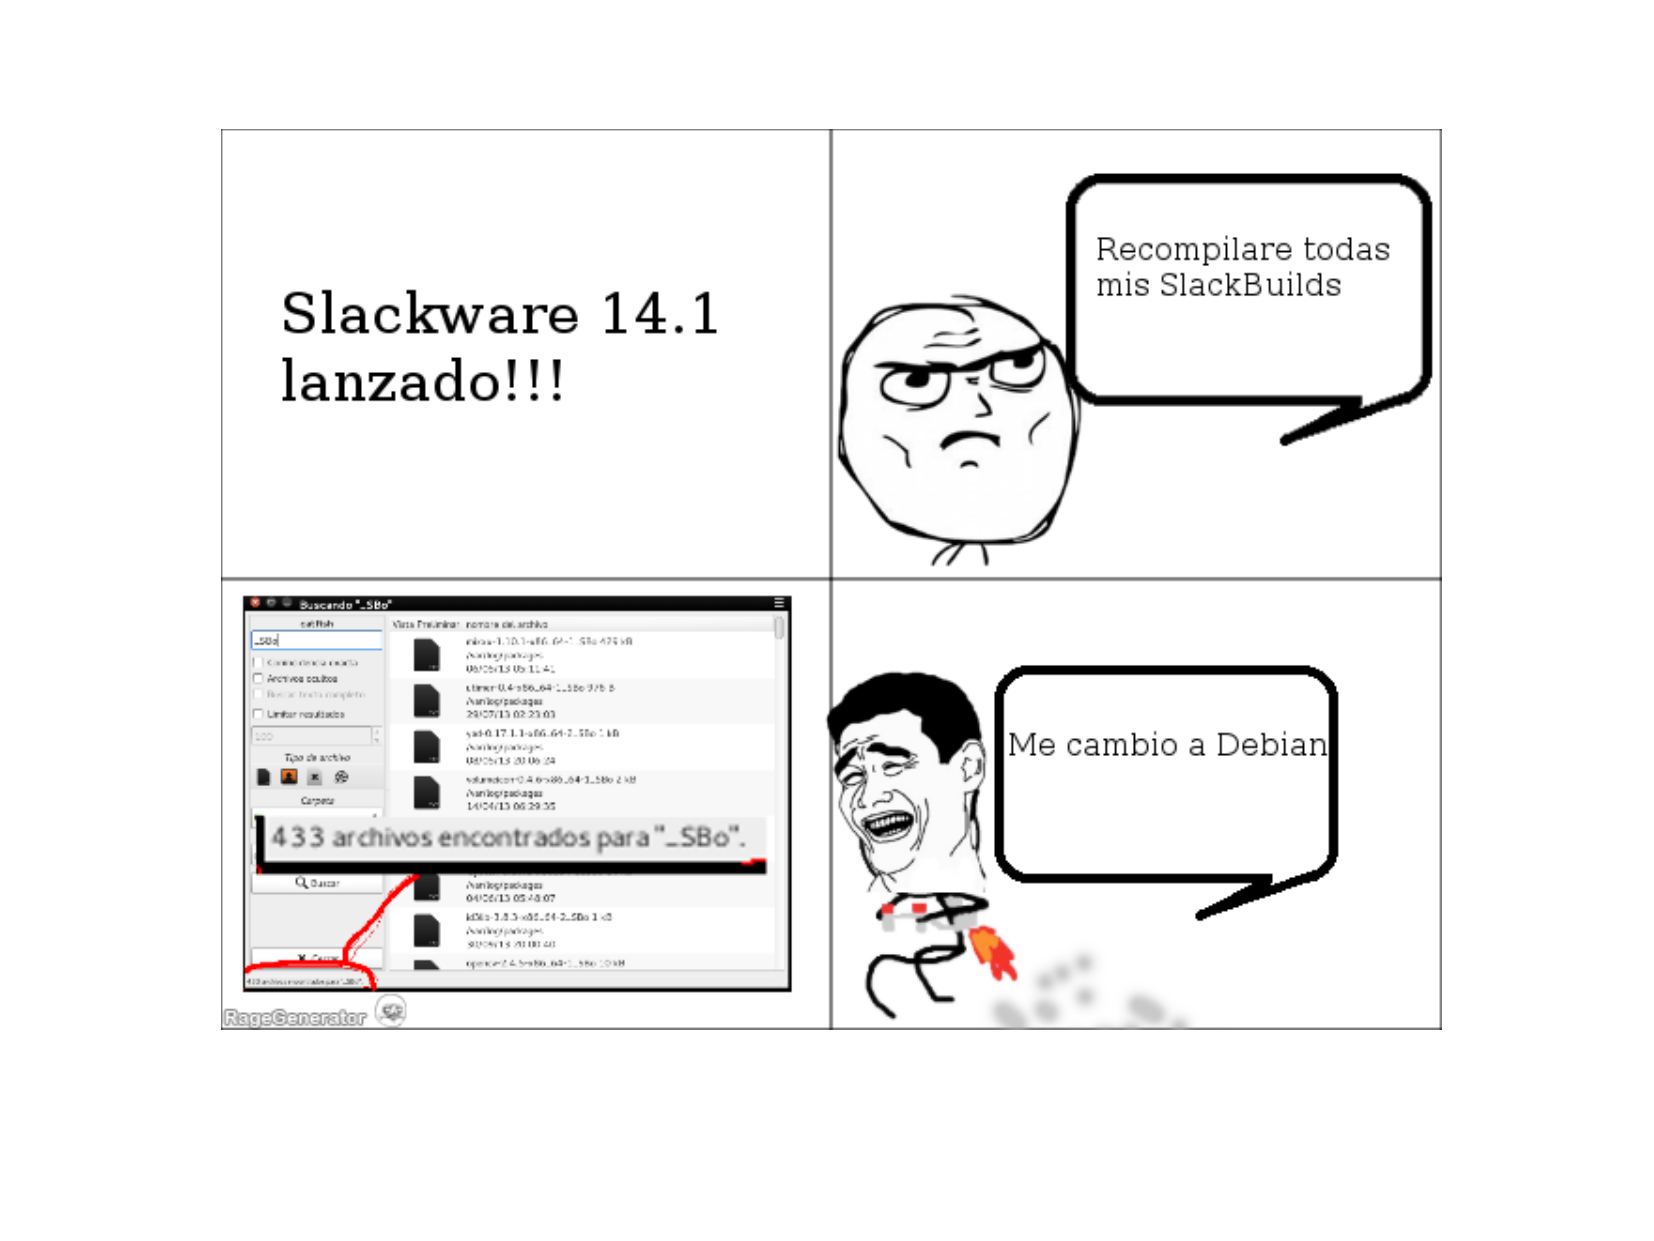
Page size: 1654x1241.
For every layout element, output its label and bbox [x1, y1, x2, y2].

picture [221, 129, 1442, 1030]
